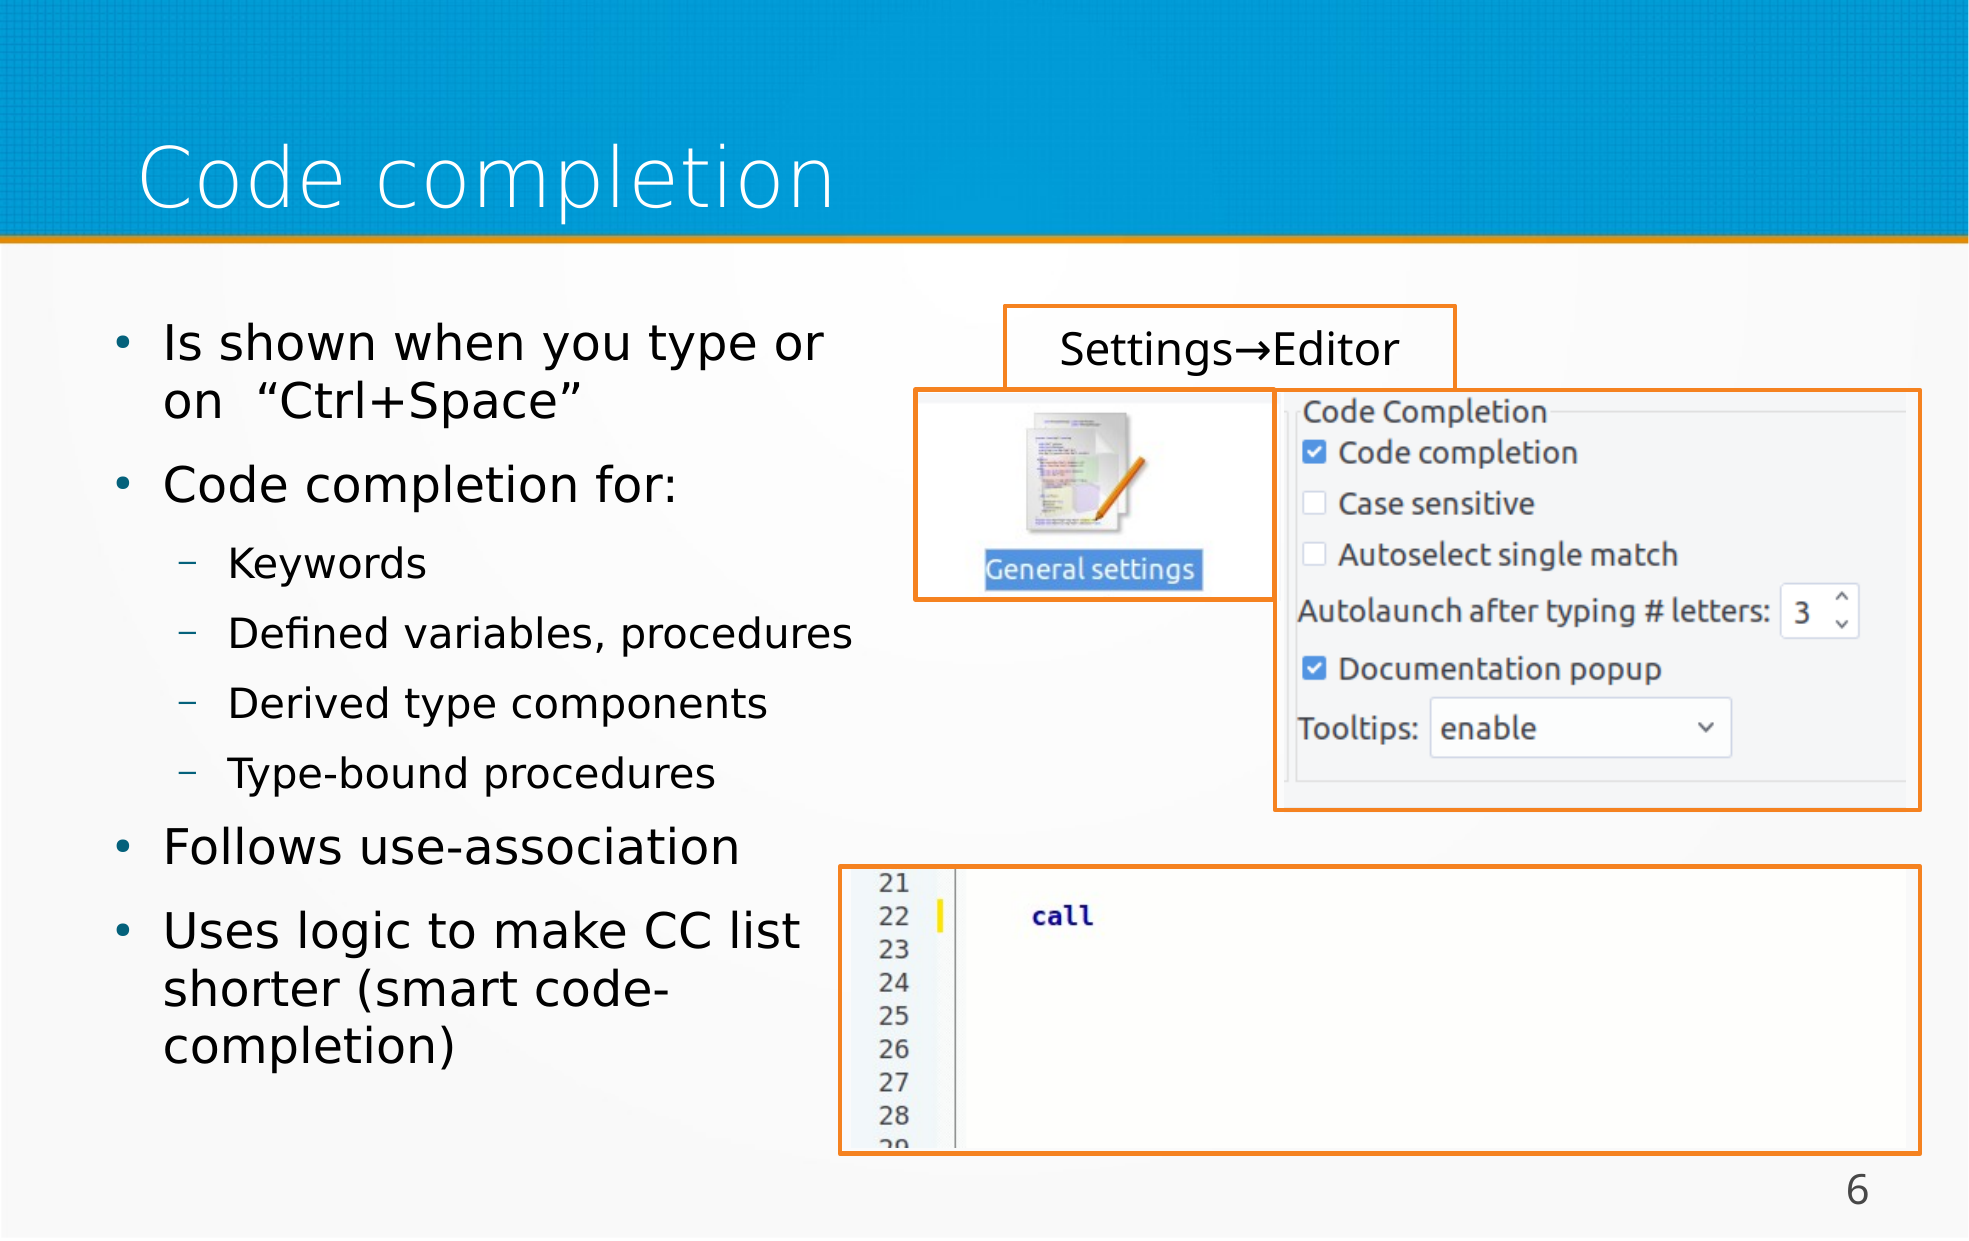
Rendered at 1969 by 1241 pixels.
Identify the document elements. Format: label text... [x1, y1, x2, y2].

list Is shown when you type or on “Ctrl+Space” Code completion for: Keywords Defined variables, procedures Derived type components Type-bound procedures Follows use-association Uses logic to make CC list shorter (smart code-completion) [98, 315, 886, 1081]
title Code completion [135, 19, 1936, 227]
picture [0, 233, 1969, 1241]
text_box Settings→Editor [1005, 305, 1456, 391]
